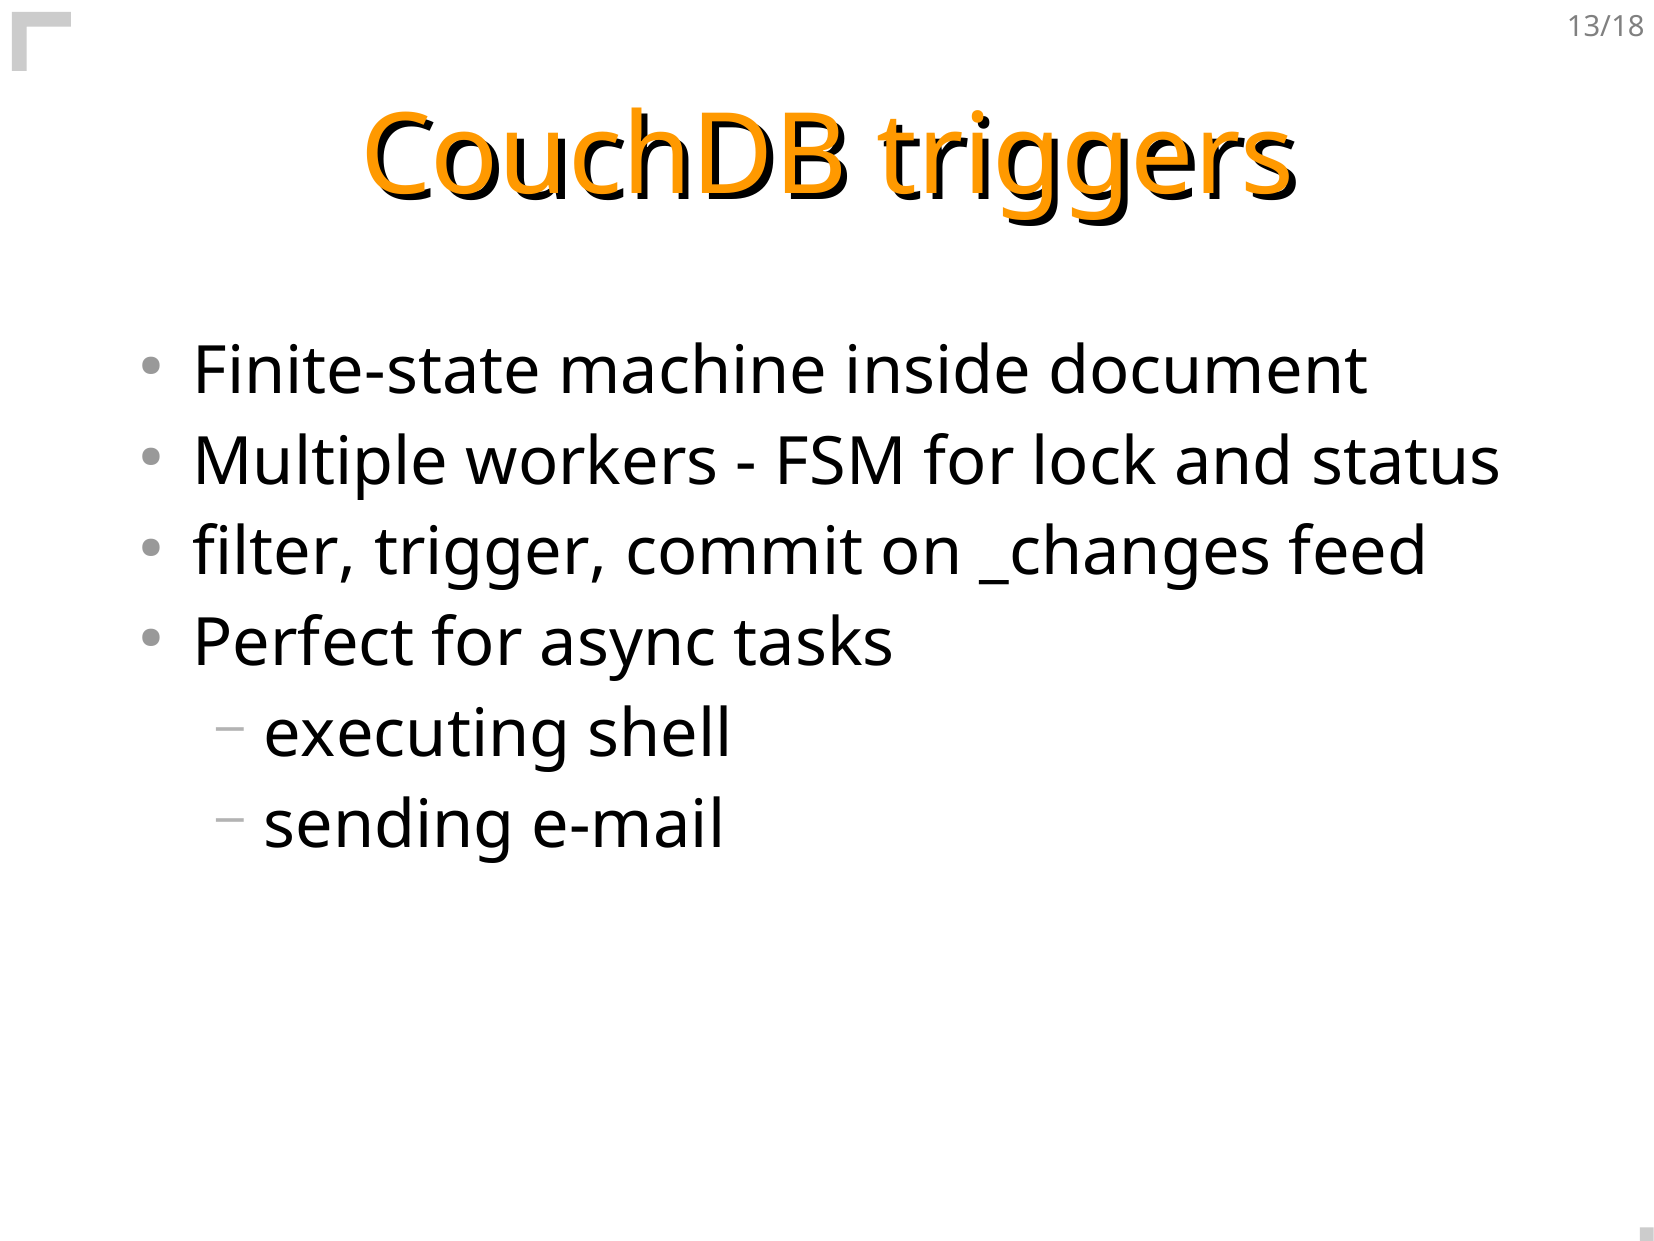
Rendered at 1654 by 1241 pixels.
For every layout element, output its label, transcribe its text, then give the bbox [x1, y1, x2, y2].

list Finite-state machine inside document Multiple workers - FSM for lock and status filter, trigger, commit on _changes feed Perfect for async tasks executing shell sending e-mail [121, 322, 1561, 1132]
title CouchDB triggers [121, 46, 1534, 254]
